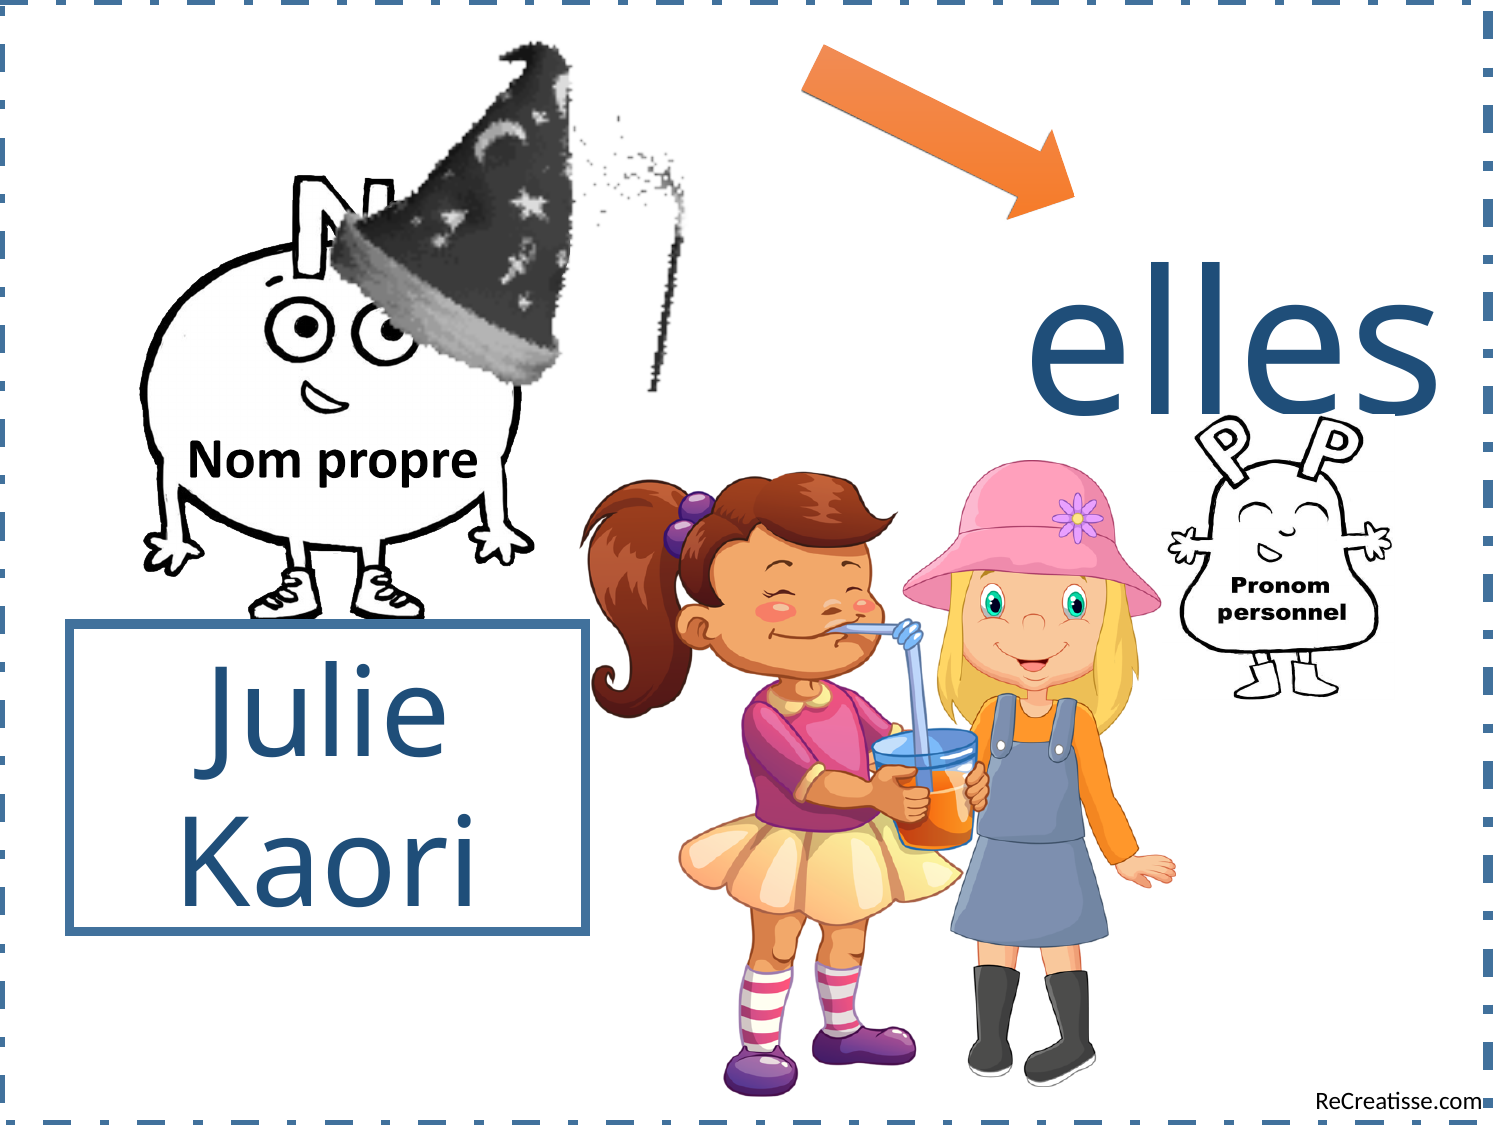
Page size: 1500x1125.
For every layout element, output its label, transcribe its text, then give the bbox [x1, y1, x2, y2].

text_box elles [1267, 319, 1321, 350]
picture [133, 0, 1395, 1114]
text_box Julie Kaori [70, 624, 561, 931]
text_box [801, 44, 1075, 220]
text_box elles [995, 85, 1472, 585]
text_box ReCreatisse.com [1300, 1077, 1498, 1122]
